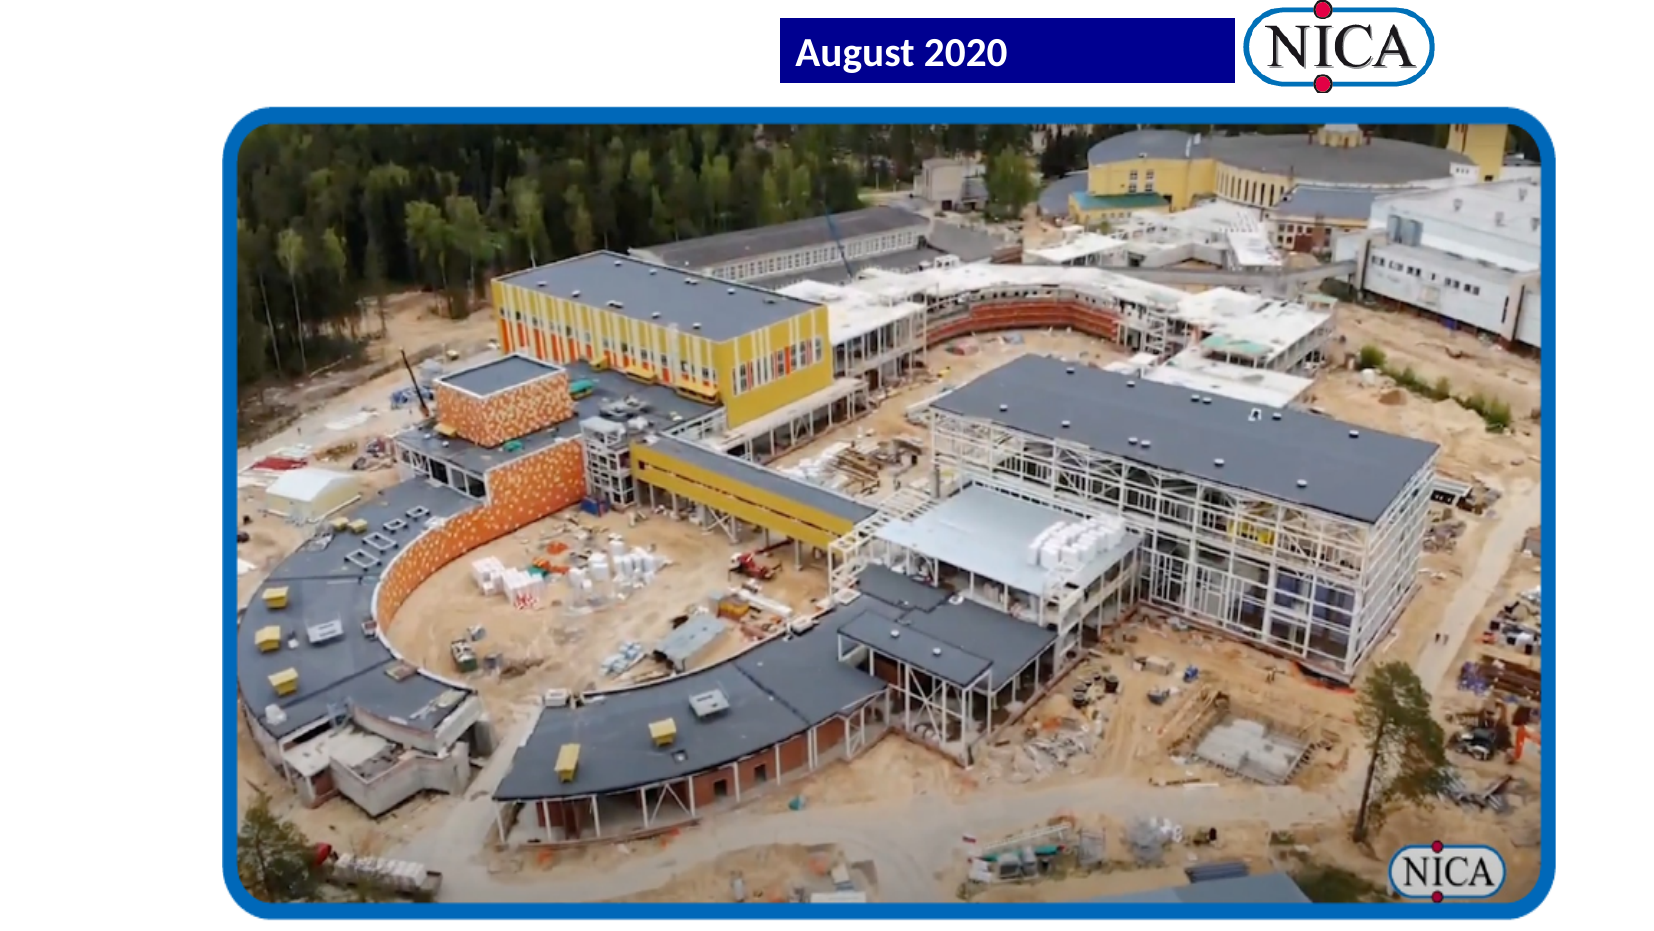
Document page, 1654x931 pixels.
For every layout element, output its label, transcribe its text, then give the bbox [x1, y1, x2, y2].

picture [222, 0, 1566, 931]
text_box August 2020 [780, 18, 1235, 83]
